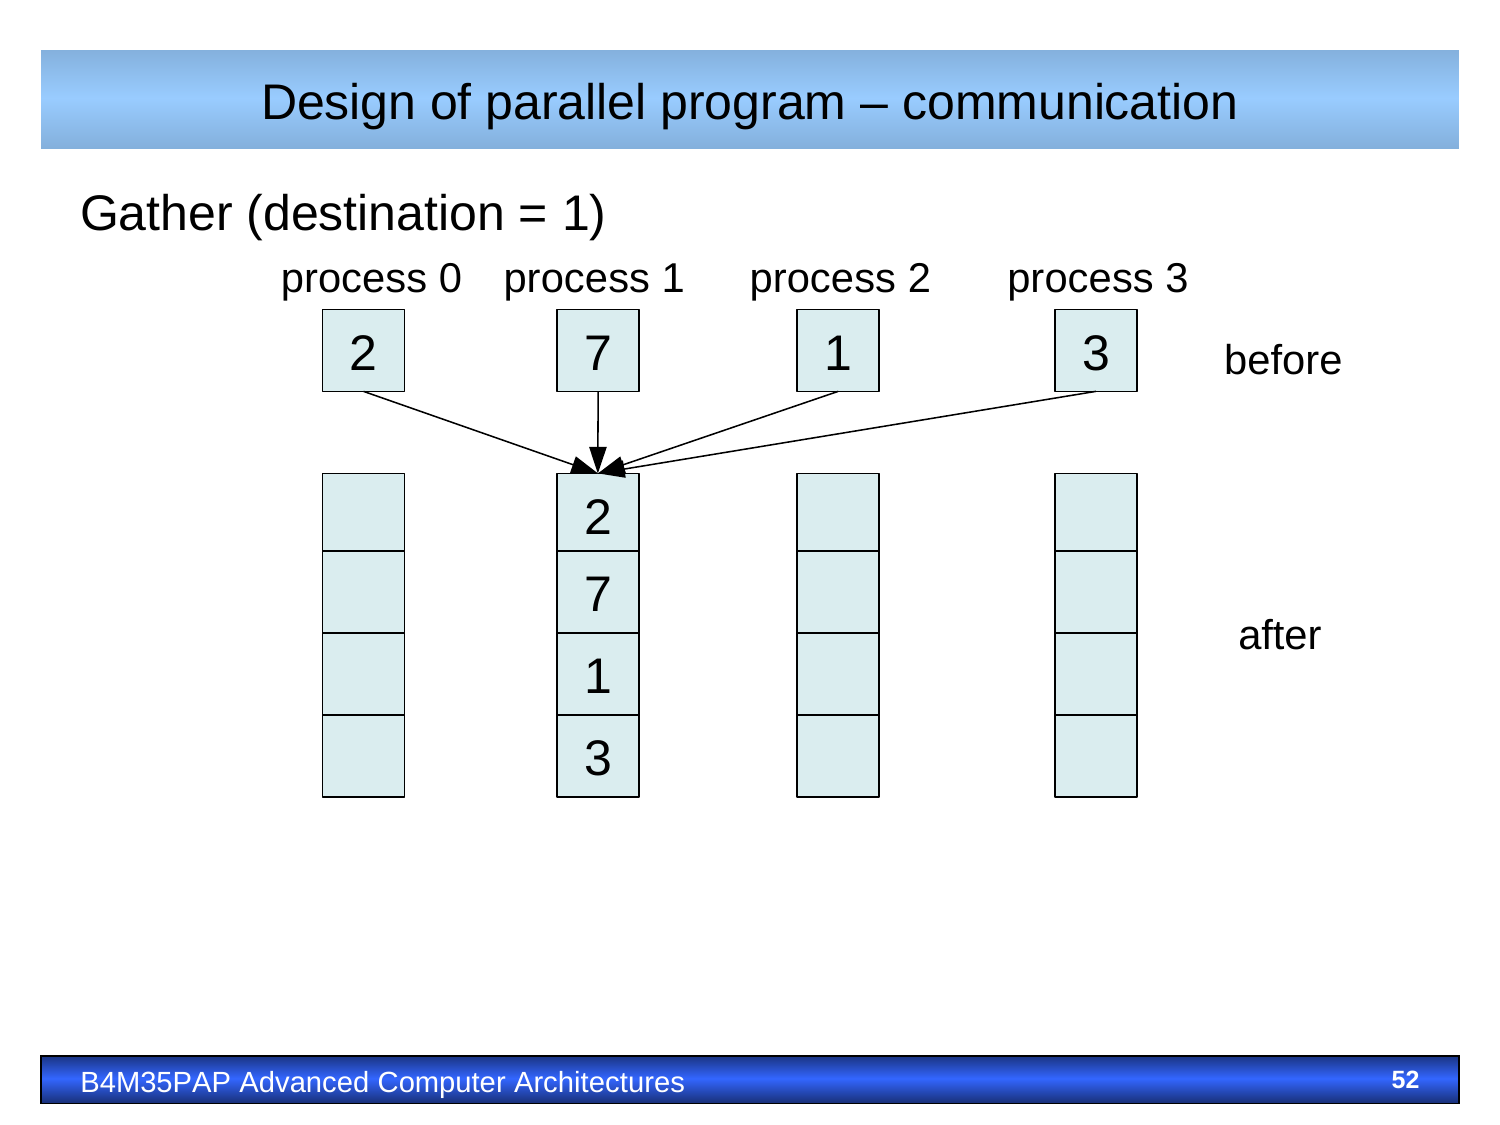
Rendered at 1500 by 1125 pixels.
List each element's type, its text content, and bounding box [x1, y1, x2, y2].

text_box 2 [322, 309, 405, 392]
text_box process 3 [992, 243, 1204, 309]
text_box 7 [557, 309, 639, 392]
text_box process 0 [265, 243, 477, 309]
text_box after [1223, 600, 1337, 665]
text_box 3 [1055, 309, 1137, 392]
text_box [1055, 473, 1137, 797]
text_box [322, 473, 405, 797]
title Design of parallel program – communication [41, 50, 1459, 149]
text_box before [1209, 325, 1358, 391]
text_box process 2 [734, 243, 946, 309]
list Gather (destination = 1) [64, 172, 1436, 1000]
text_box process 1 [488, 243, 700, 309]
text_box 7 [557, 550, 639, 632]
text_box 1 [557, 632, 639, 714]
text_box 3 [557, 714, 639, 797]
text_box 2 [557, 473, 639, 550]
text_box 1 [797, 309, 880, 392]
text_box [363, 391, 597, 474]
text_box [797, 473, 880, 797]
